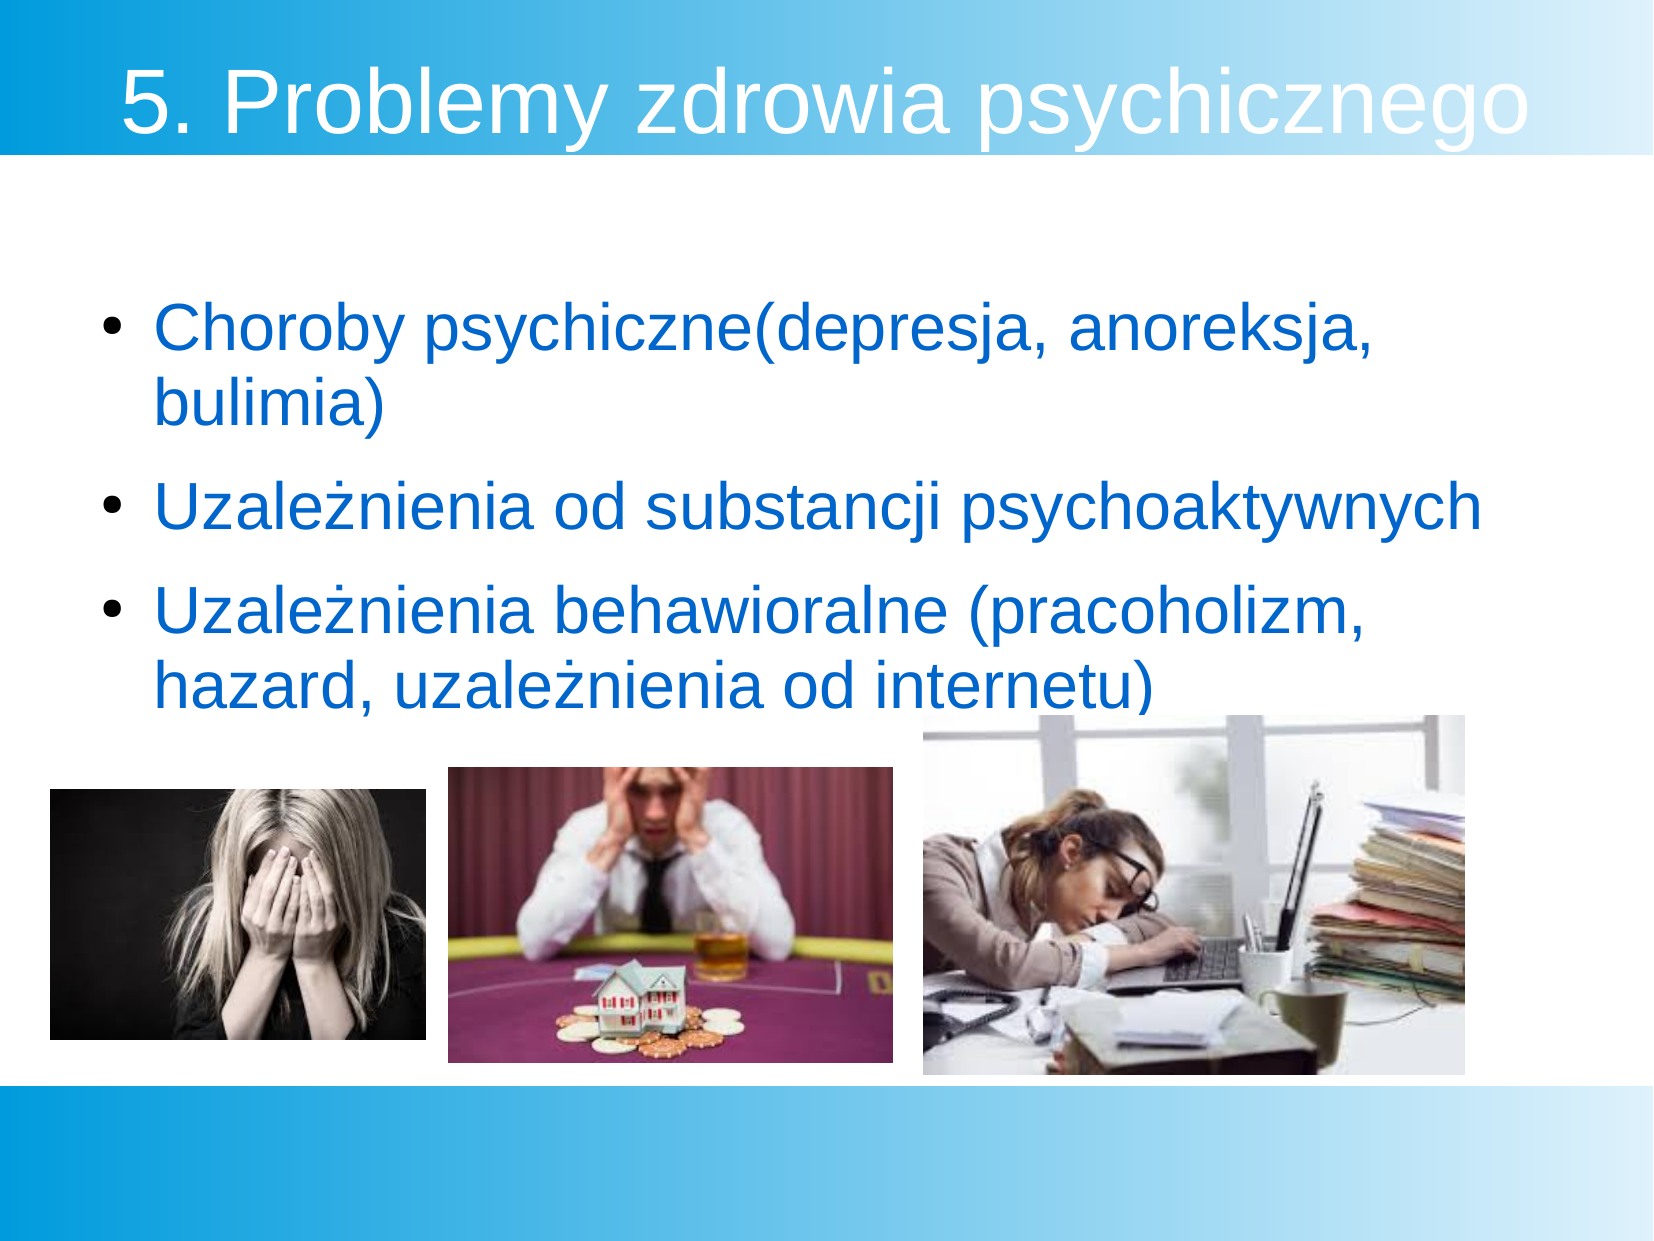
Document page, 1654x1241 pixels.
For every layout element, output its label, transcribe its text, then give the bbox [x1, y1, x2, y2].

title 5. Problemy zdrowia psychicznego [82, 49, 1571, 155]
picture [50, 789, 426, 1040]
picture [923, 715, 1465, 1075]
list Choroby psychiczne(depresja, anoreksja, bulimia) Uzależnienia od substancji psychoaktywnych Uzależnienia behawioralne (pracoholizm, hazard, uzależnienia od internetu) [82, 290, 1571, 1010]
picture [448, 767, 893, 1063]
